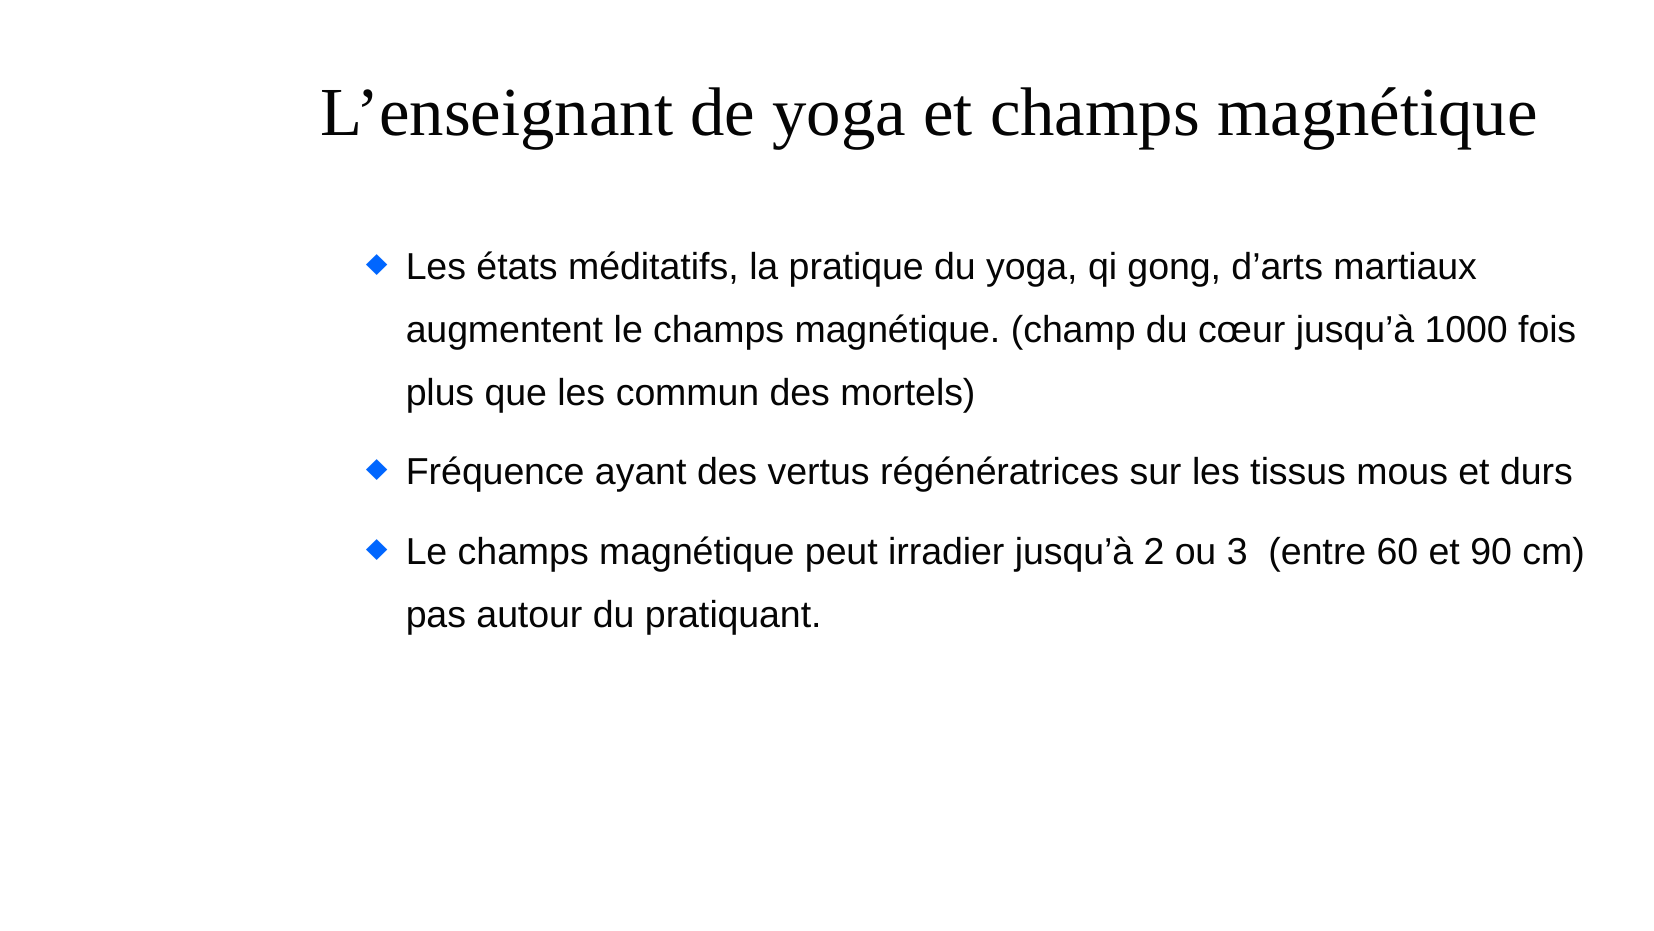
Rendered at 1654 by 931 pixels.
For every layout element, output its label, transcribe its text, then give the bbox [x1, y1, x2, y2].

list Les états méditatifs, la pratique du yoga, qi gong, d’arts martiaux augmentent le champs magnétique. (champ du cœur jusqu’à 1000 fois plus que les commun des mortels) Fréquence ayant des vertus régénératrices sur les tissus mous et durs Le champs magnétique peut irradier jusqu’à 2 ou 3 (entre 60 et 90 cm) pas autour du pratiquant. [265, 224, 1595, 764]
title L’enseignant de yoga et champs magnétique [265, 35, 1595, 189]
